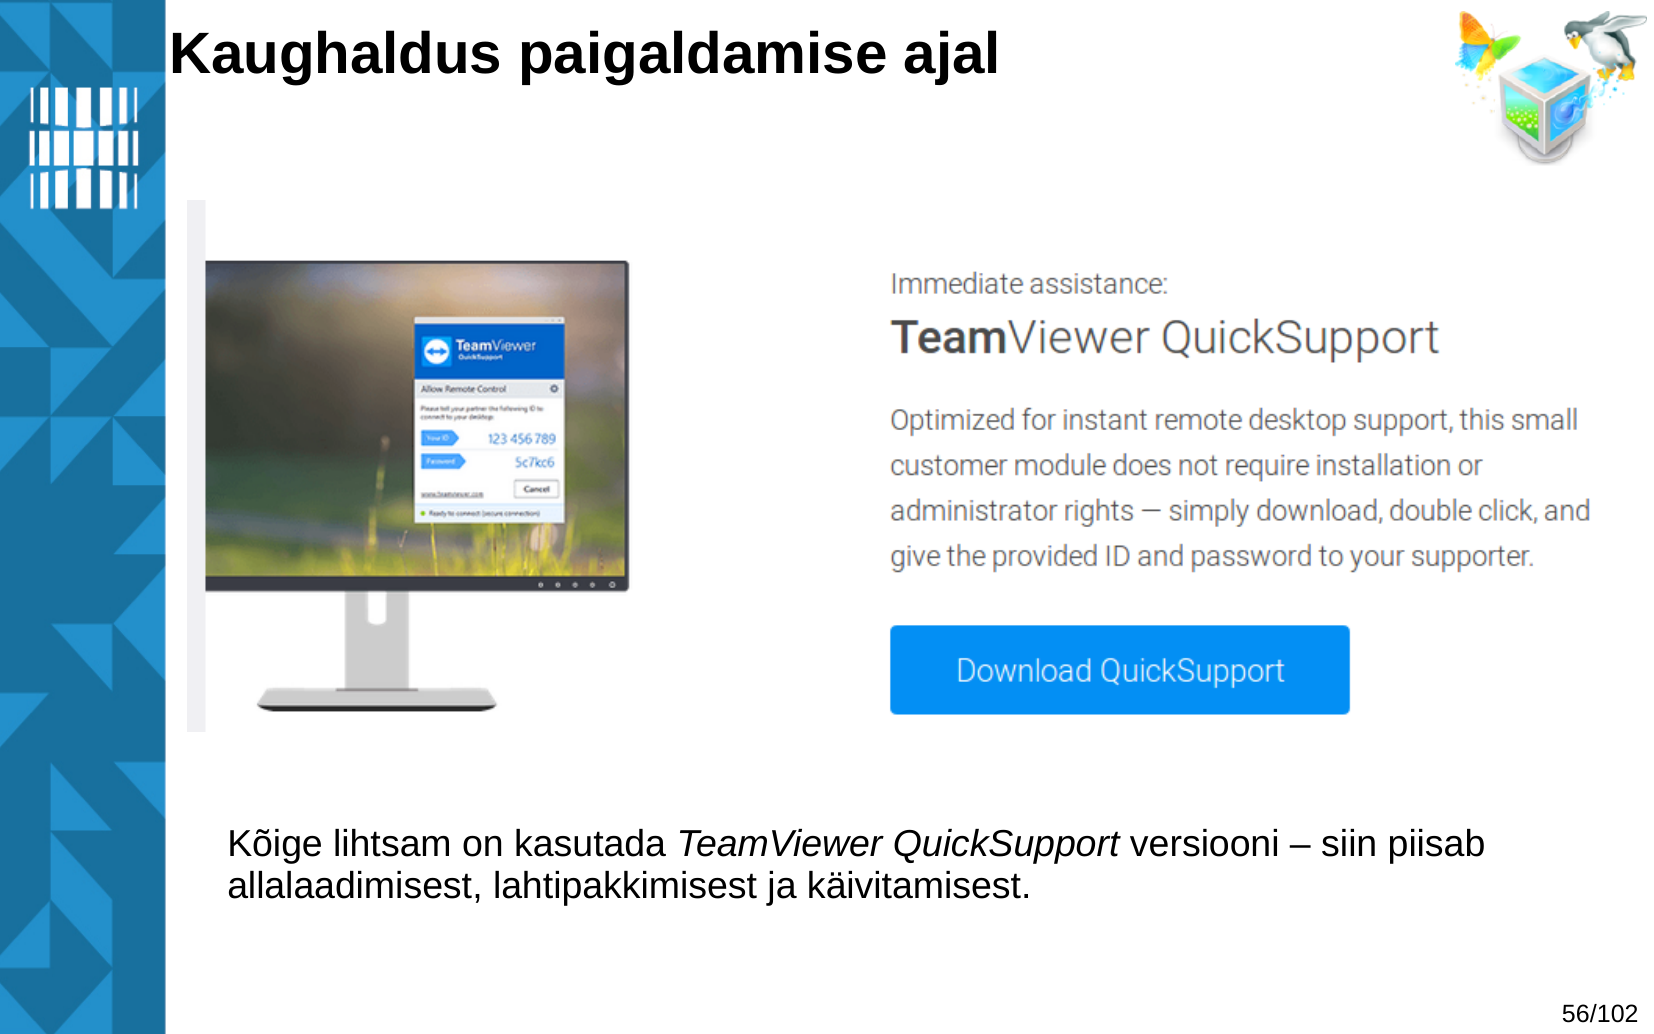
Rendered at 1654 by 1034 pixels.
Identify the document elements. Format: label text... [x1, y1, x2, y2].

picture [187, 200, 1630, 732]
text_box Kõige lihtsam on kasutada TeamViewer QuickSupport versiooni – siin piisab allalaadimisest, lahtipakkimisest ja käivitamisest. [212, 814, 1524, 914]
picture [1452, 7, 1653, 166]
title Kaughaldus paigaldamise ajal [169, 11, 1571, 95]
